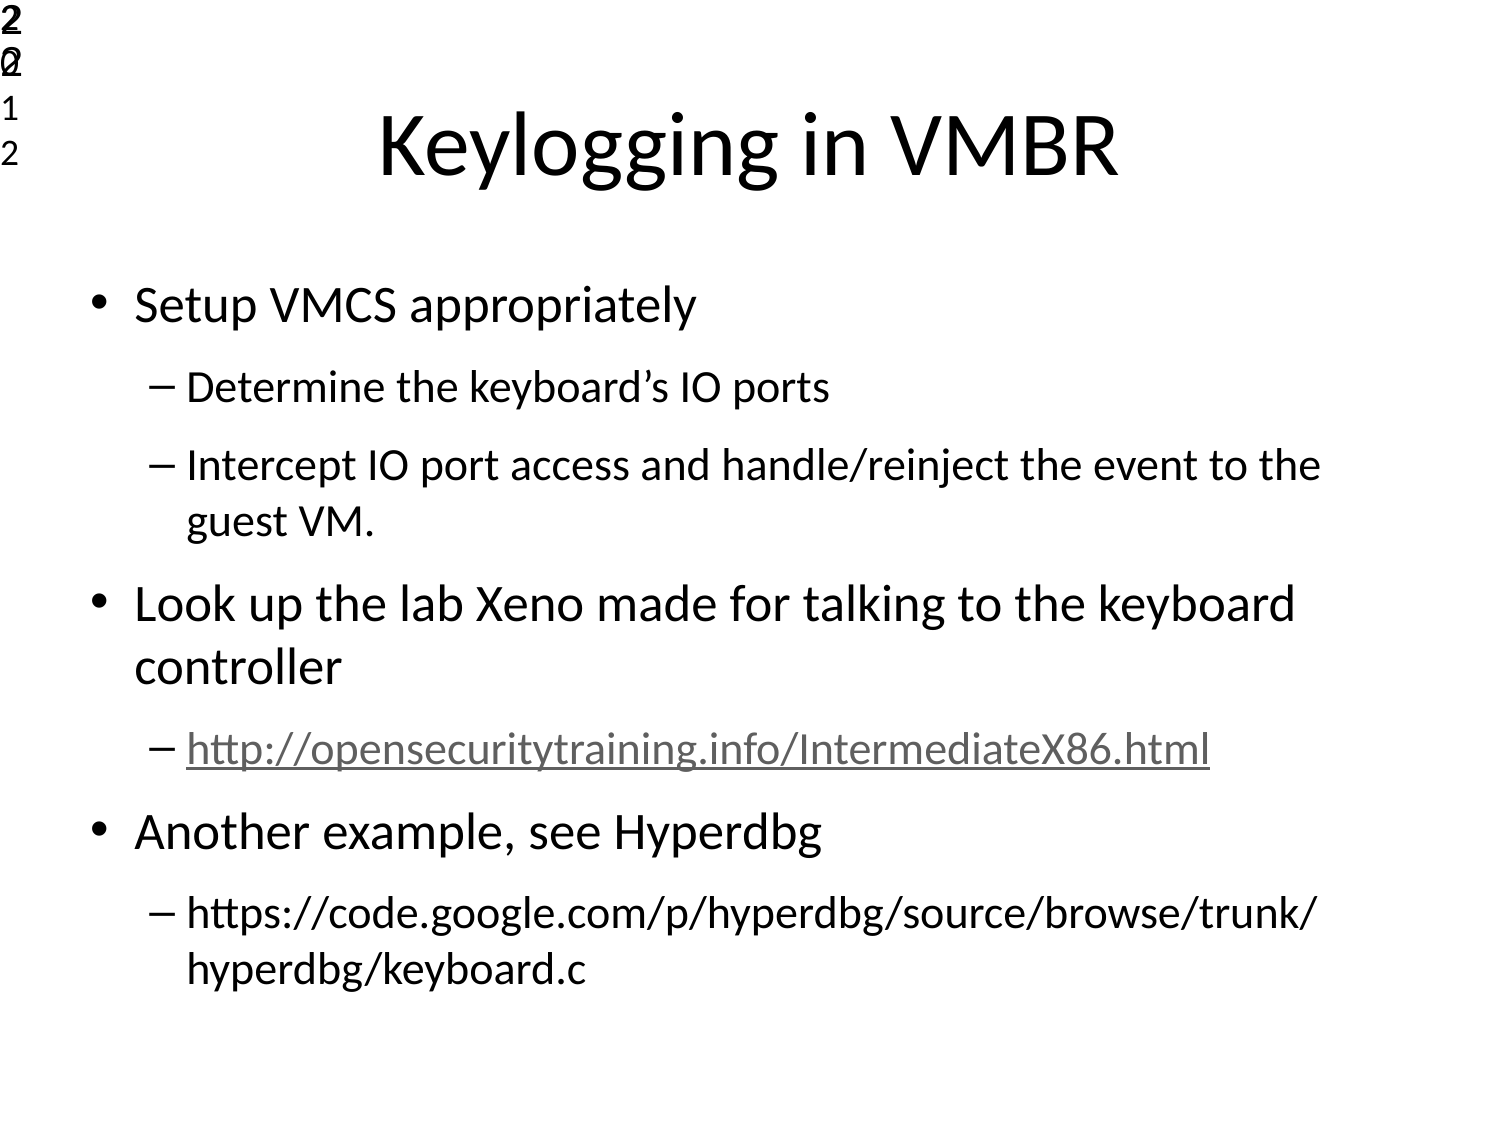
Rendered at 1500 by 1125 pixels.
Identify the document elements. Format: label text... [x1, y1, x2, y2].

title Keylogging in VMBR [75, 45, 1425, 233]
list Setup VMCS appropriately Determine the keyboard’s IO ports Intercept IO port access and handle/reinject the event to the guest VM. Look up the lab Xeno made for talking to the keyboard controller http://opensecuritytraining.info/IntermediateX86.html Another example, see Hyperdbg https://code.google.com/p/hyperdbg/source/browse/trunk/hyperdbg/keyboard.c [75, 262, 1425, 1005]
